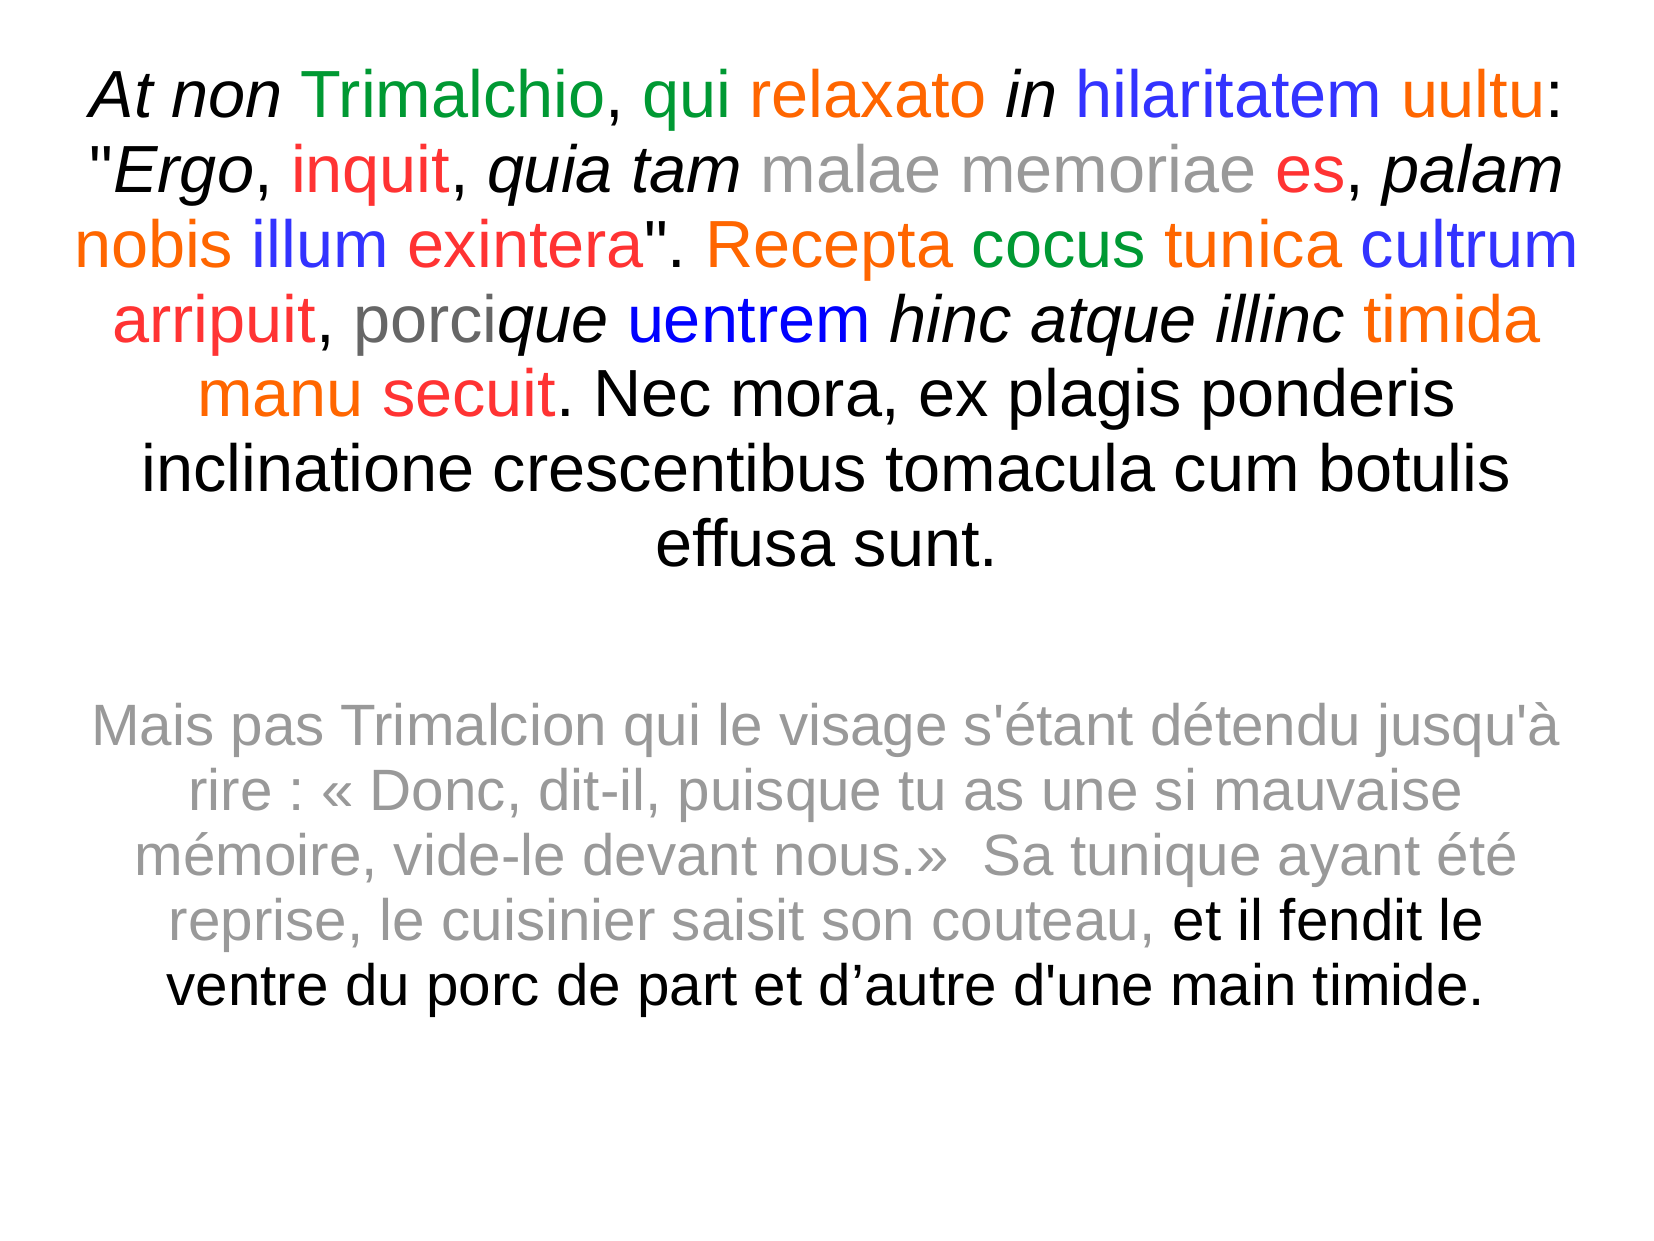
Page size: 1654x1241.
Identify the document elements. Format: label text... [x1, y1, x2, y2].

subtitle Mais pas Trimalcion qui le visage s'étant détendu jusqu'à rire : « Donc, dit-il, puisque tu as une si mauvaise mémoire, vide-le devant nous.» Sa tunique ayant été reprise, le cuisinier saisit son couteau, et il fendit le ventre du porc de part et d’autre d'une main timide. [82, 601, 1571, 1109]
title At non Trimalchio, qui relaxato in hilaritatem uultu: "Ergo, inquit, quia tam malae memoriae es, palam nobis illum exintera". Recepta cocus tunica cultrum arripuit, porcique uentrem hinc atque illinc timida manu secuit. Nec mora, ex plagis ponderis inclinatione crescentibus tomacula cum botulis effusa sunt. [47, 35, 1607, 603]
